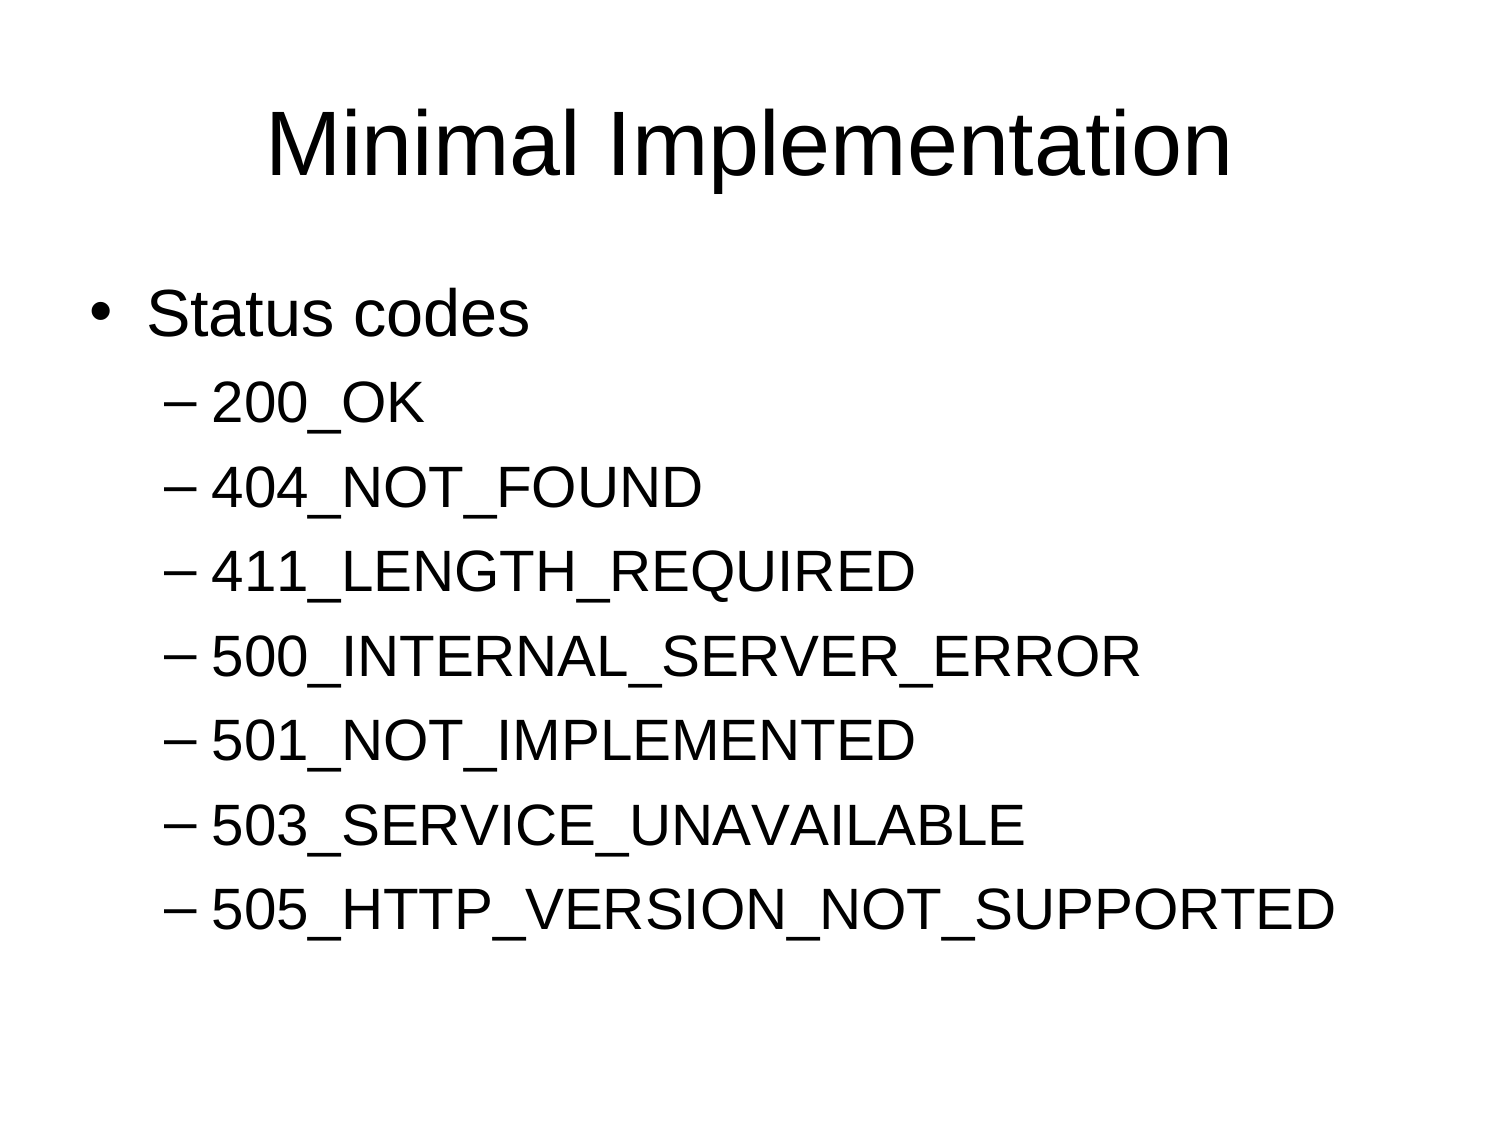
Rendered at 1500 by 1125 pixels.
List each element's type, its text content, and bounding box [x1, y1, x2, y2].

title Minimal Implementation [75, 45, 1426, 233]
list Status codes 200_OK 404_NOT_FOUND 411_LENGTH_REQUIRED 500_INTERNAL_SERVER_ERROR 501_NOT_IMPLEMENTED 503_SERVICE_UNAVAILABLE 505_HTTP_VERSION_NOT_SUPPORTED [75, 262, 1426, 1005]
